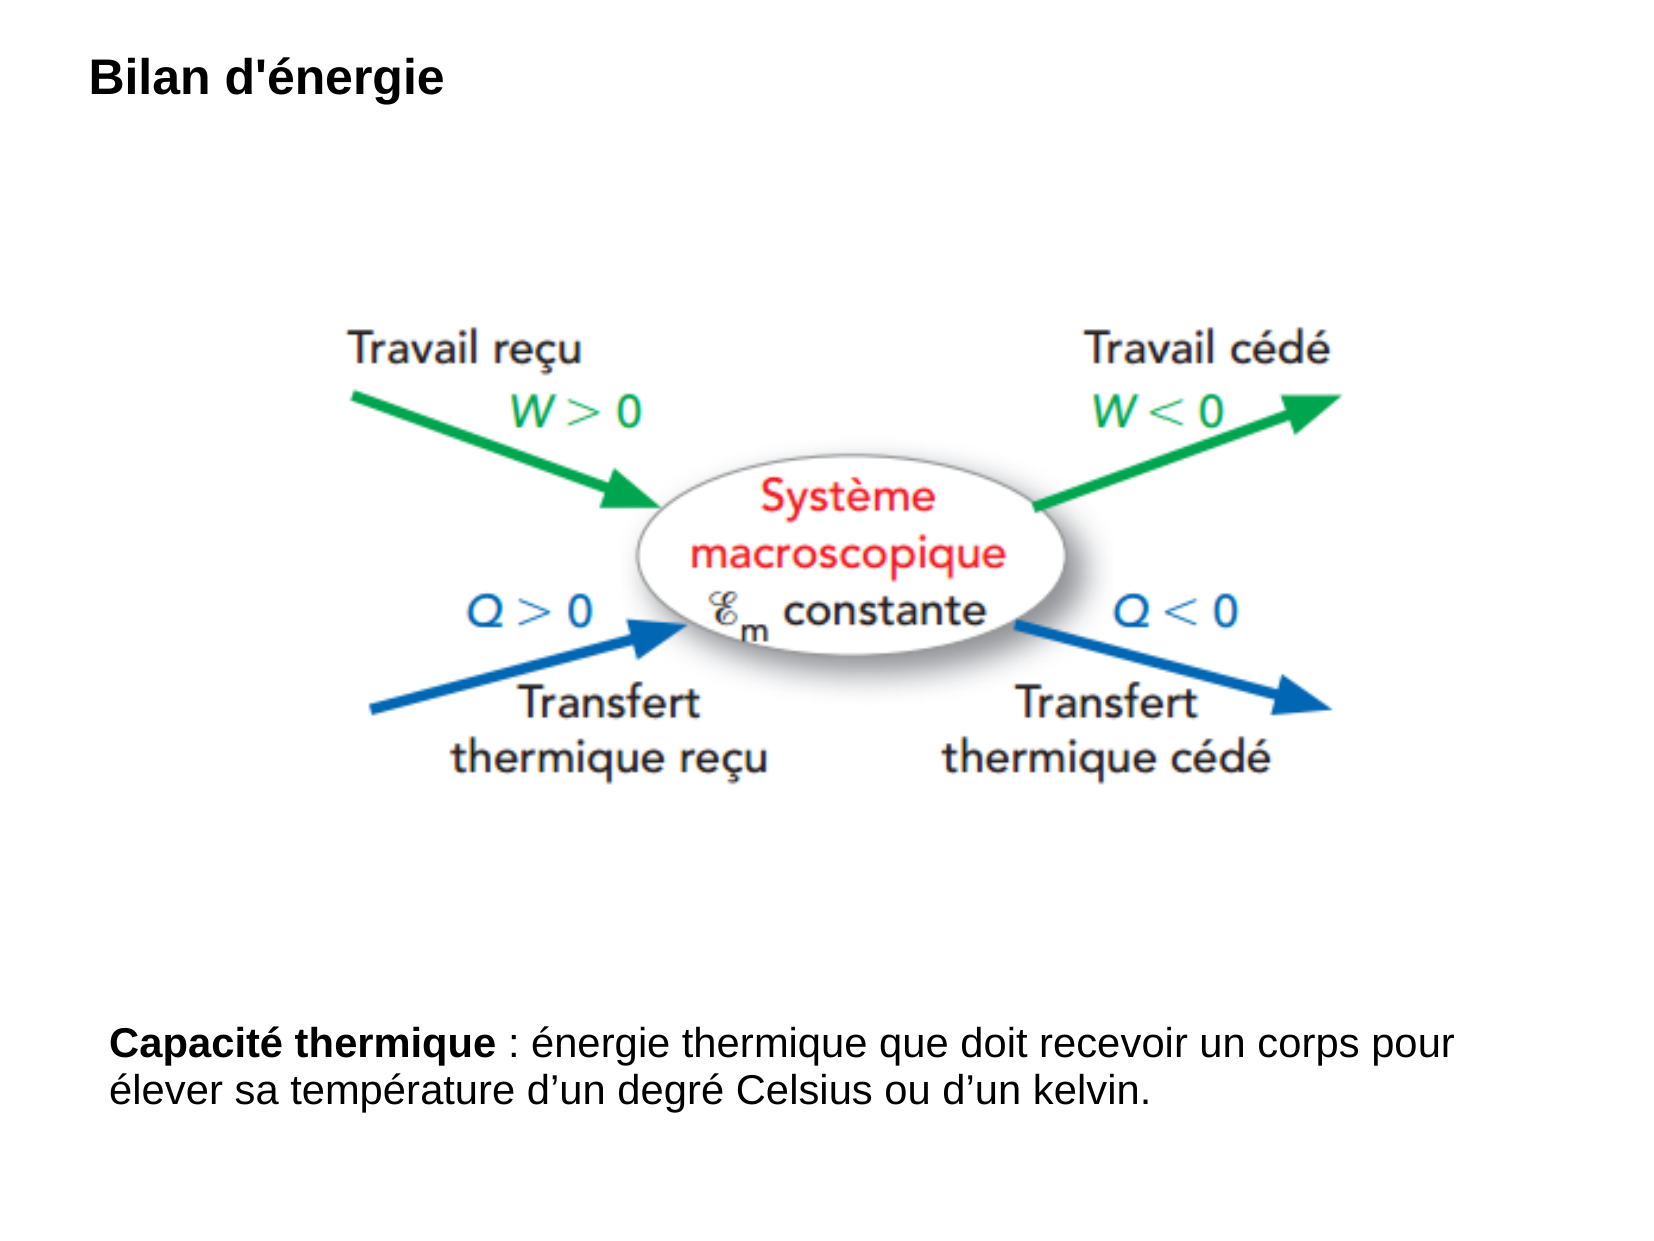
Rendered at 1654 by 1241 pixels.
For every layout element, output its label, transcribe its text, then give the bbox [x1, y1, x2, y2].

text_box Bilan d'énergie [0, 0, 1654, 114]
picture [289, 283, 1394, 818]
text_box Capacité thermique : énergie thermique que doit recevoir un corps pour élever sa température d’un degré Celsius ou d’un kelvin. [94, 1012, 1536, 1123]
